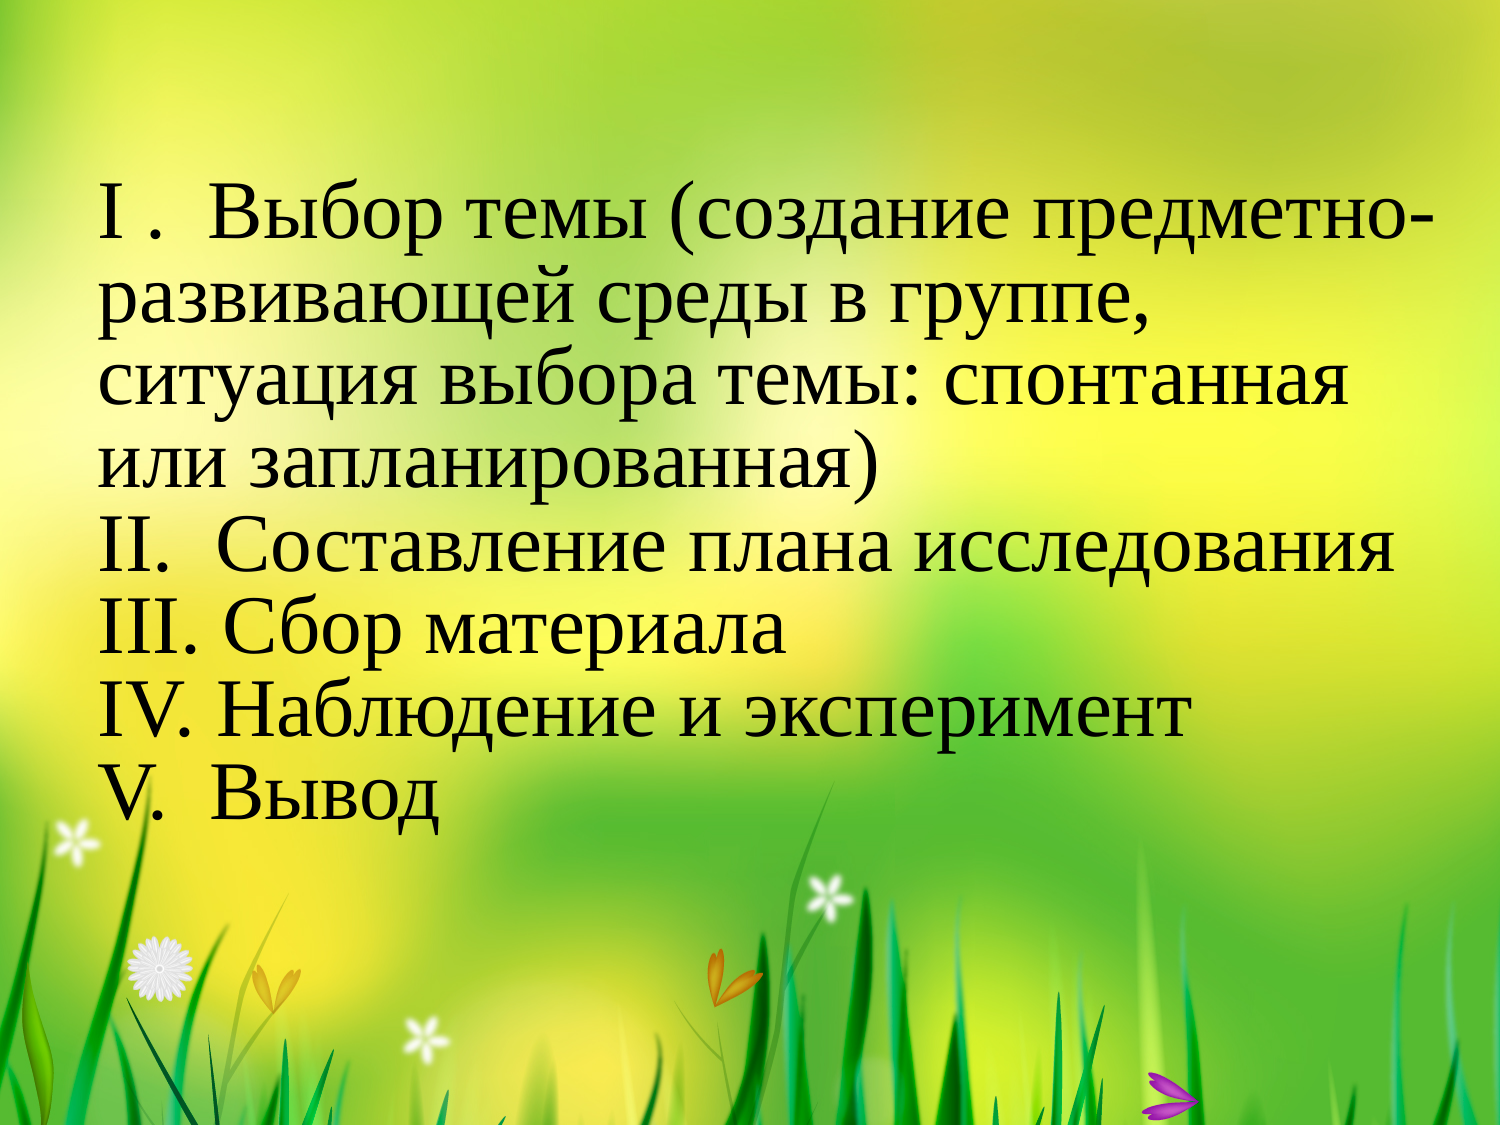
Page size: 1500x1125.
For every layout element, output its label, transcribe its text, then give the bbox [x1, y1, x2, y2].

text_box I . Выбор темы (создание предметно-развивающей среды в группе, ситуация выбора темы: спонтанная или запланированная) II. Составление плана исследования III. Сбор материала IV. Наблюдение и эксперимент V. Вывод [82, 165, 1500, 439]
